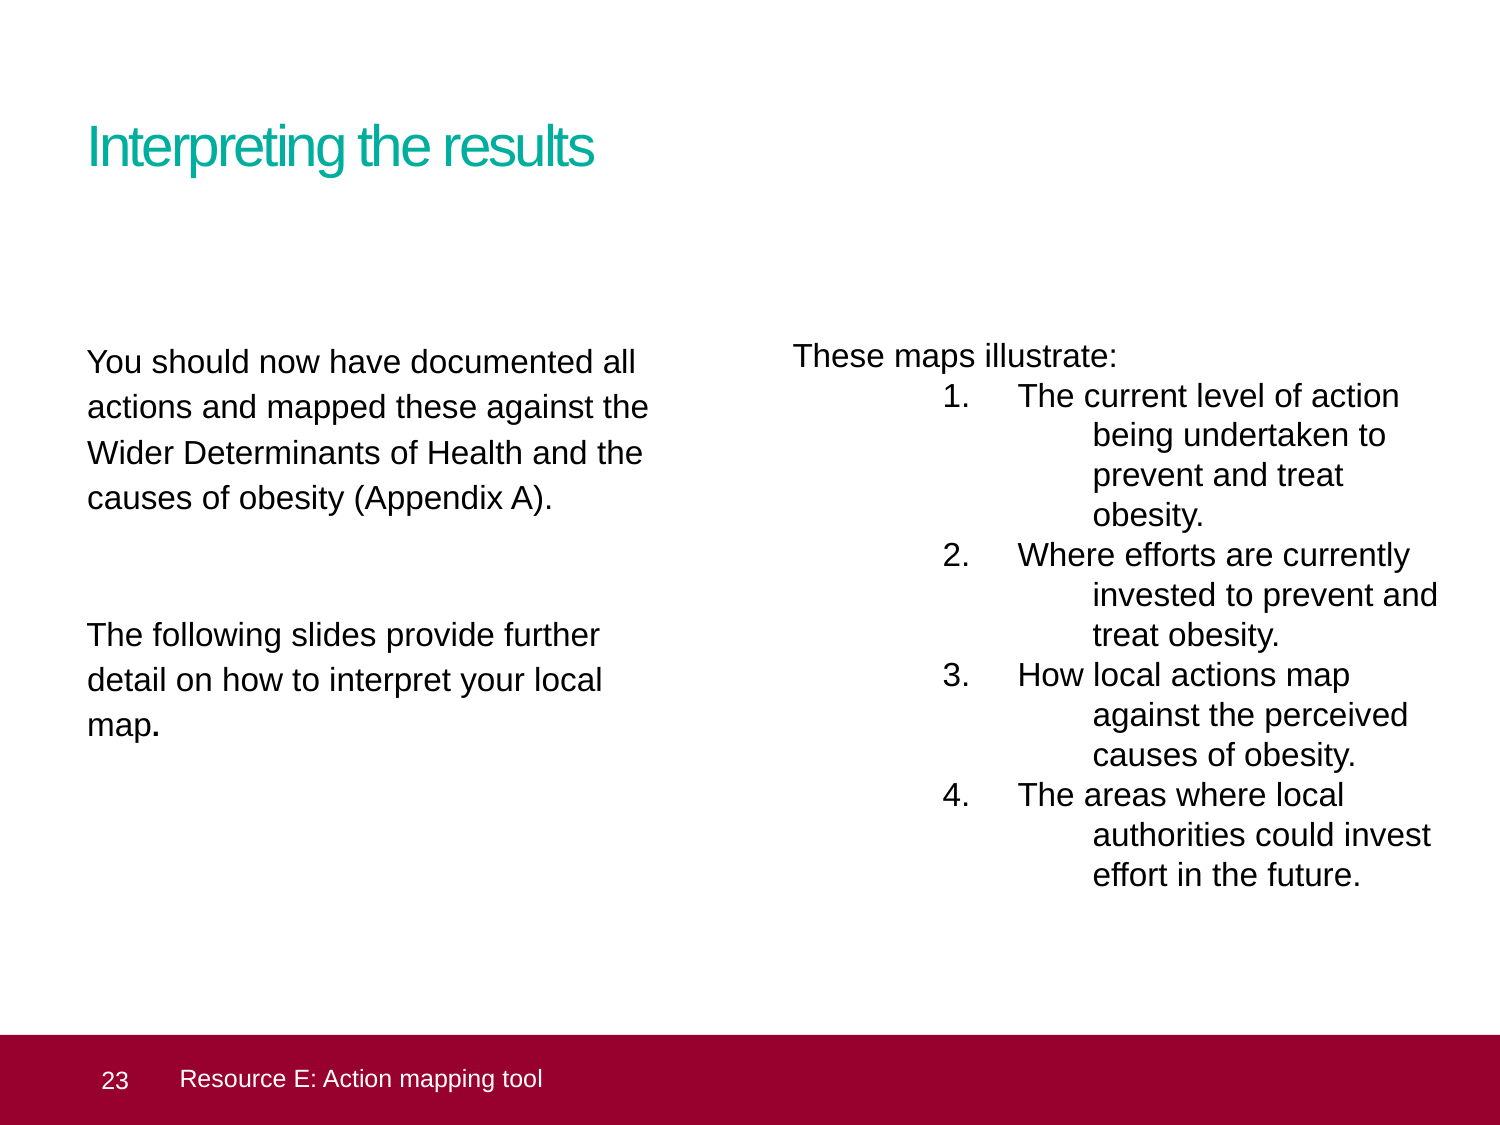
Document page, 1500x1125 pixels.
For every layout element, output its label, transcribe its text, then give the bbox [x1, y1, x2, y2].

text_box Resource E: Action mapping tool [151, 1032, 1475, 1123]
list You should now have documented all actions and mapped these against the Wider Determinants of Health and the causes of obesity (Appendix A). The following slides provide further detail on how to interpret your local map. [86, 334, 672, 867]
title Interpreting the results [86, 90, 1410, 197]
text_box These maps illustrate: The current level of action being undertaken to prevent and treat obesity. Where efforts are currently invested to prevent and treat obesity. How local actions map against the perceived causes of obesity. The areas where local authorities could invest effort in the future. [777, 326, 1477, 985]
text_box [0, 1034, 1500, 1125]
